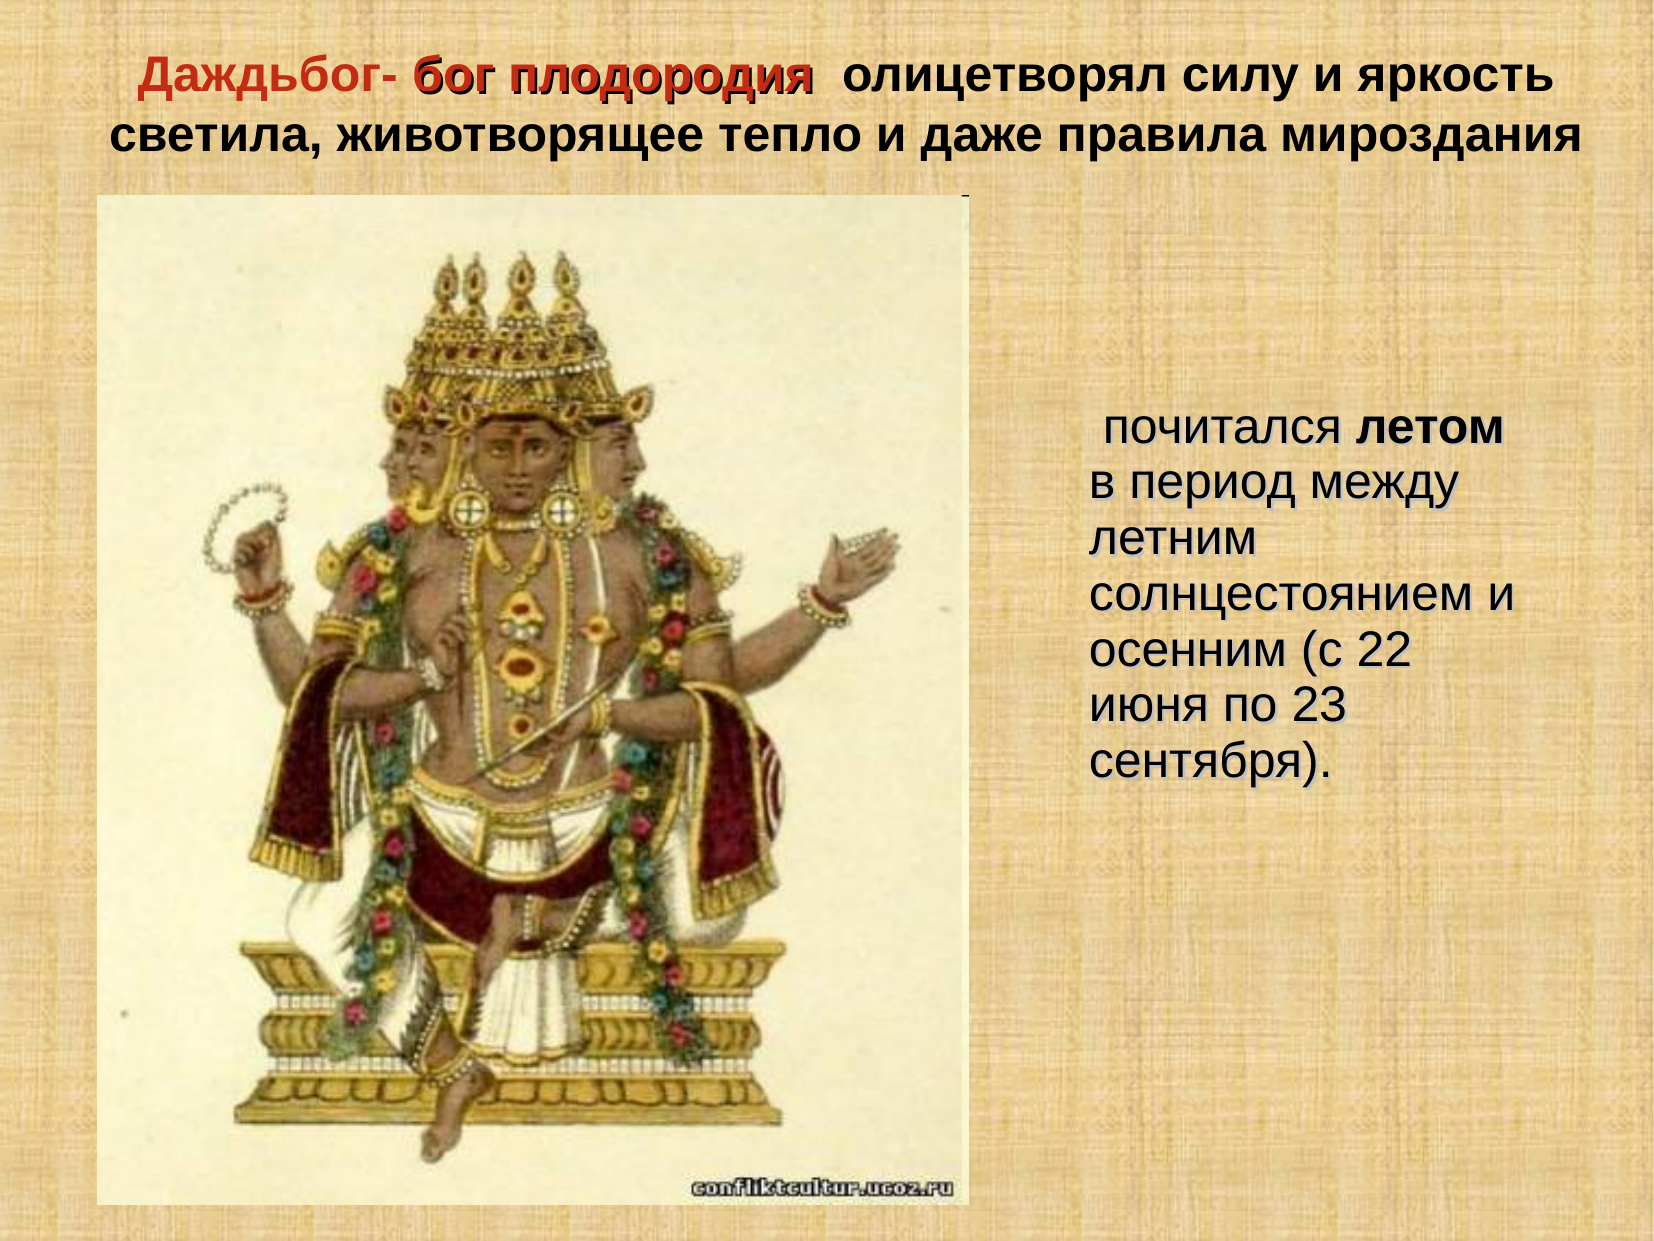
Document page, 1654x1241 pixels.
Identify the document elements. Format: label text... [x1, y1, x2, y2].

text_box почитался летом в период между летним солнцестоянием и осенним (с 22 июня по 23 сентября). [1074, 390, 1560, 1097]
text_box Даждьбог- бог плодородия олицетворял силу и яркость светила, животворящее тепло и даже правила мироздания [65, 8, 1628, 196]
picture [0, 0, 1654, 1241]
